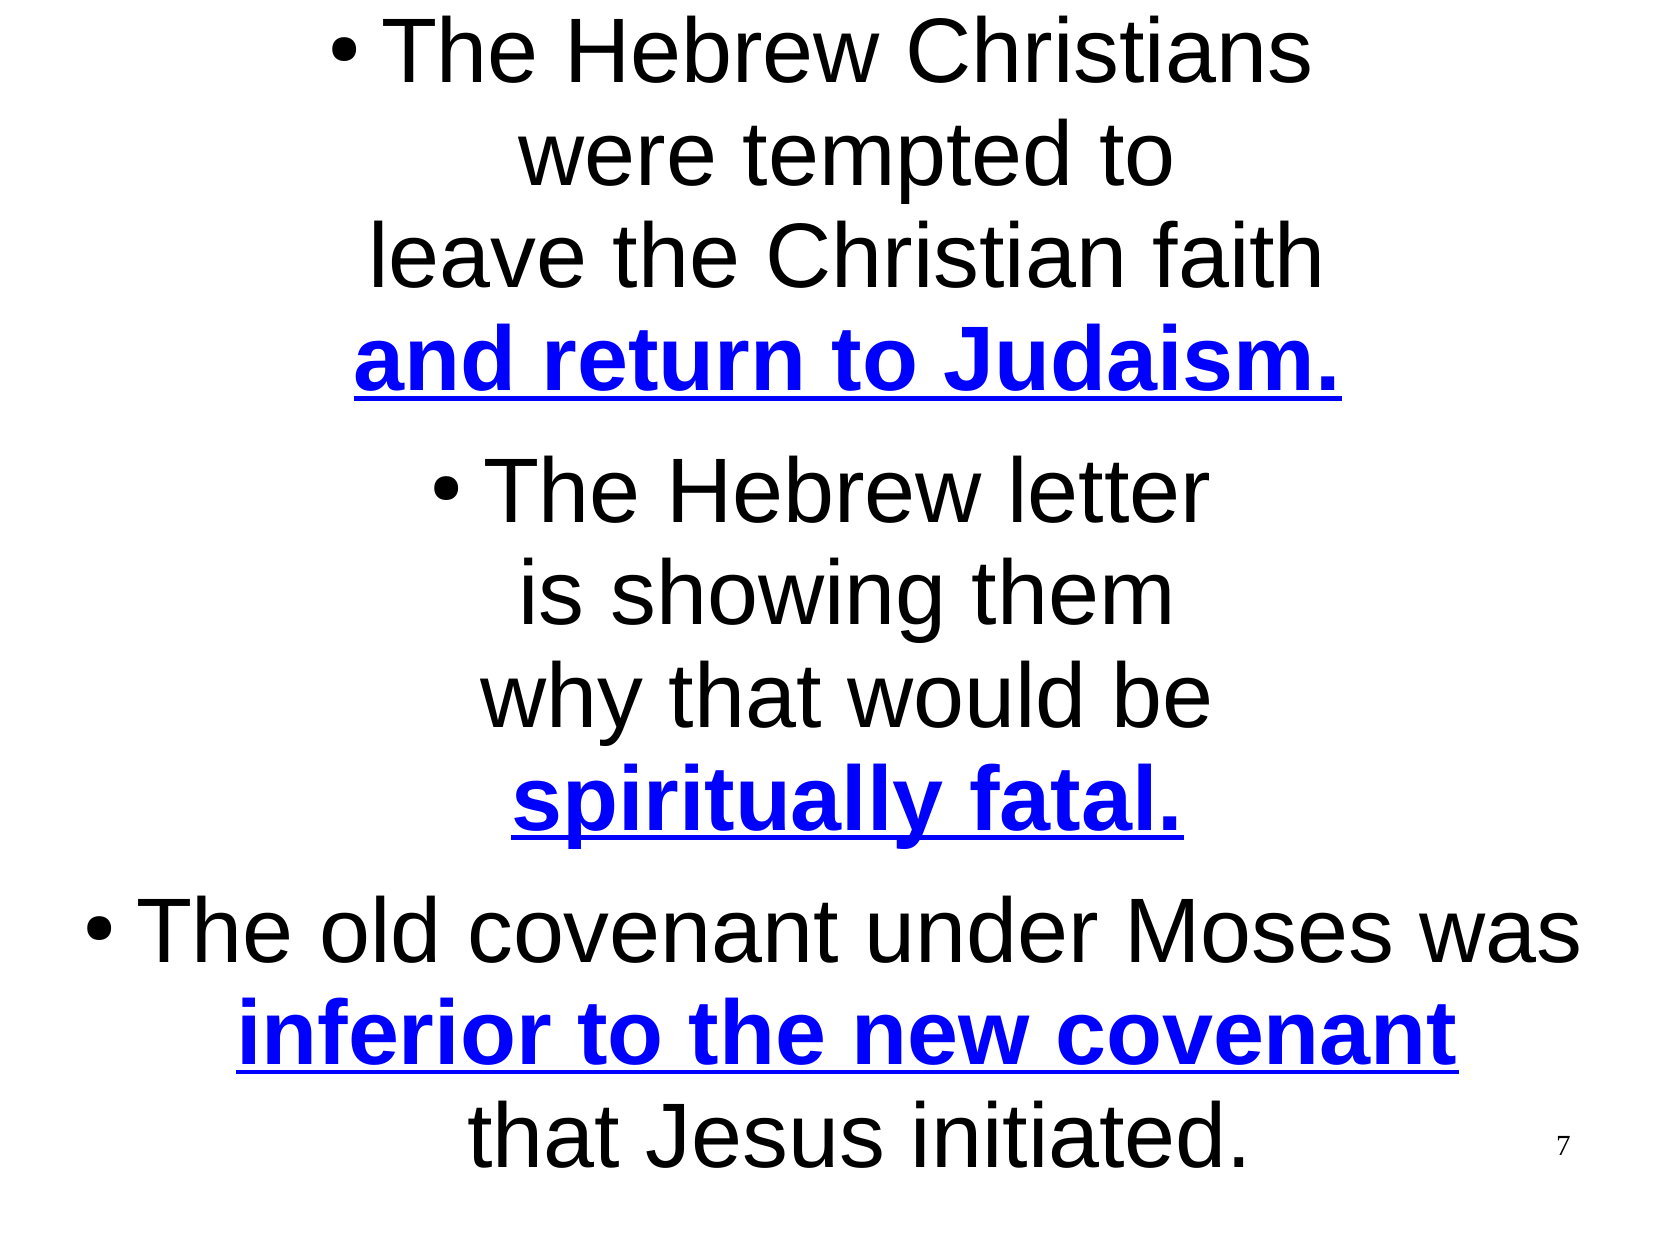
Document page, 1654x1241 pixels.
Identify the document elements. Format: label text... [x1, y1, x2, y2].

list The Hebrew Christians were tempted to leave the Christian faith and return to Judaism. The Hebrew letter is showing them why that would be spiritually fatal. The old covenant under Moses was inferior to the new covenant that Jesus initiated. [0, 0, 1651, 1238]
